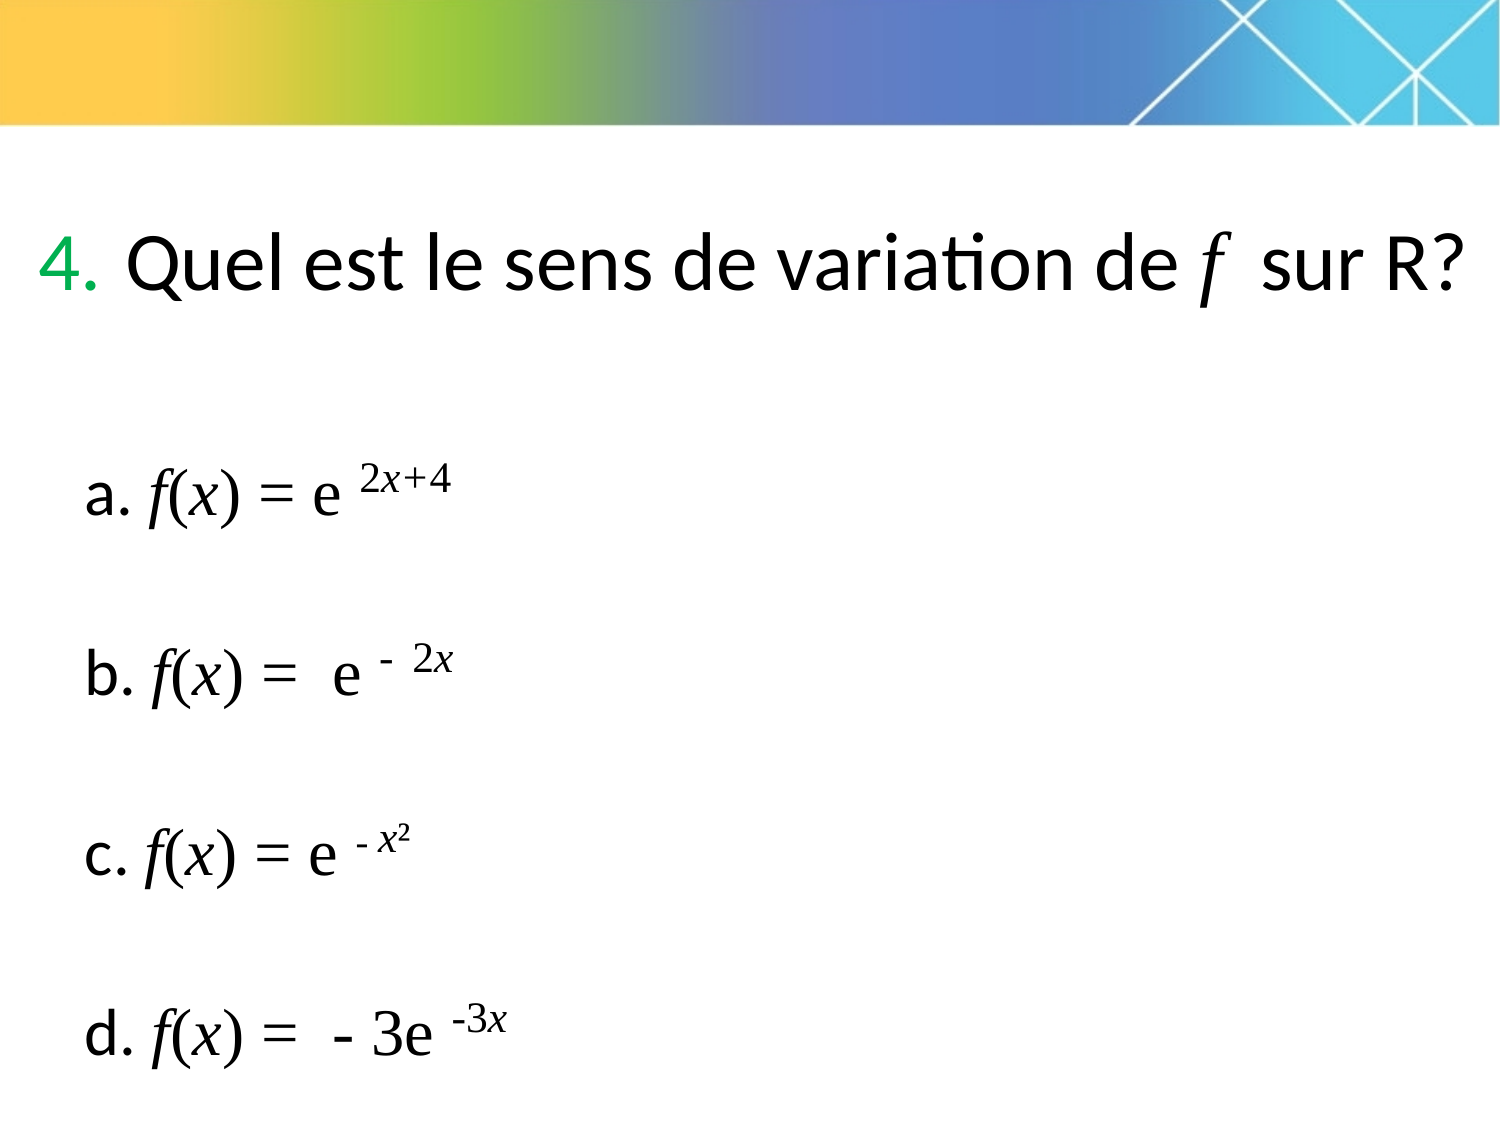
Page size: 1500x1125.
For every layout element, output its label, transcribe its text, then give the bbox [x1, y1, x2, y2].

text_box a. f(x) = e 2x+4 b. f(x) = e - 2x c. f(x) = e - x² d. f(x) = - 3e -3x [70, 351, 1465, 1078]
picture [0, 0, 1500, 127]
text_box Quel est le sens de variation de f sur R? [23, 163, 1500, 351]
